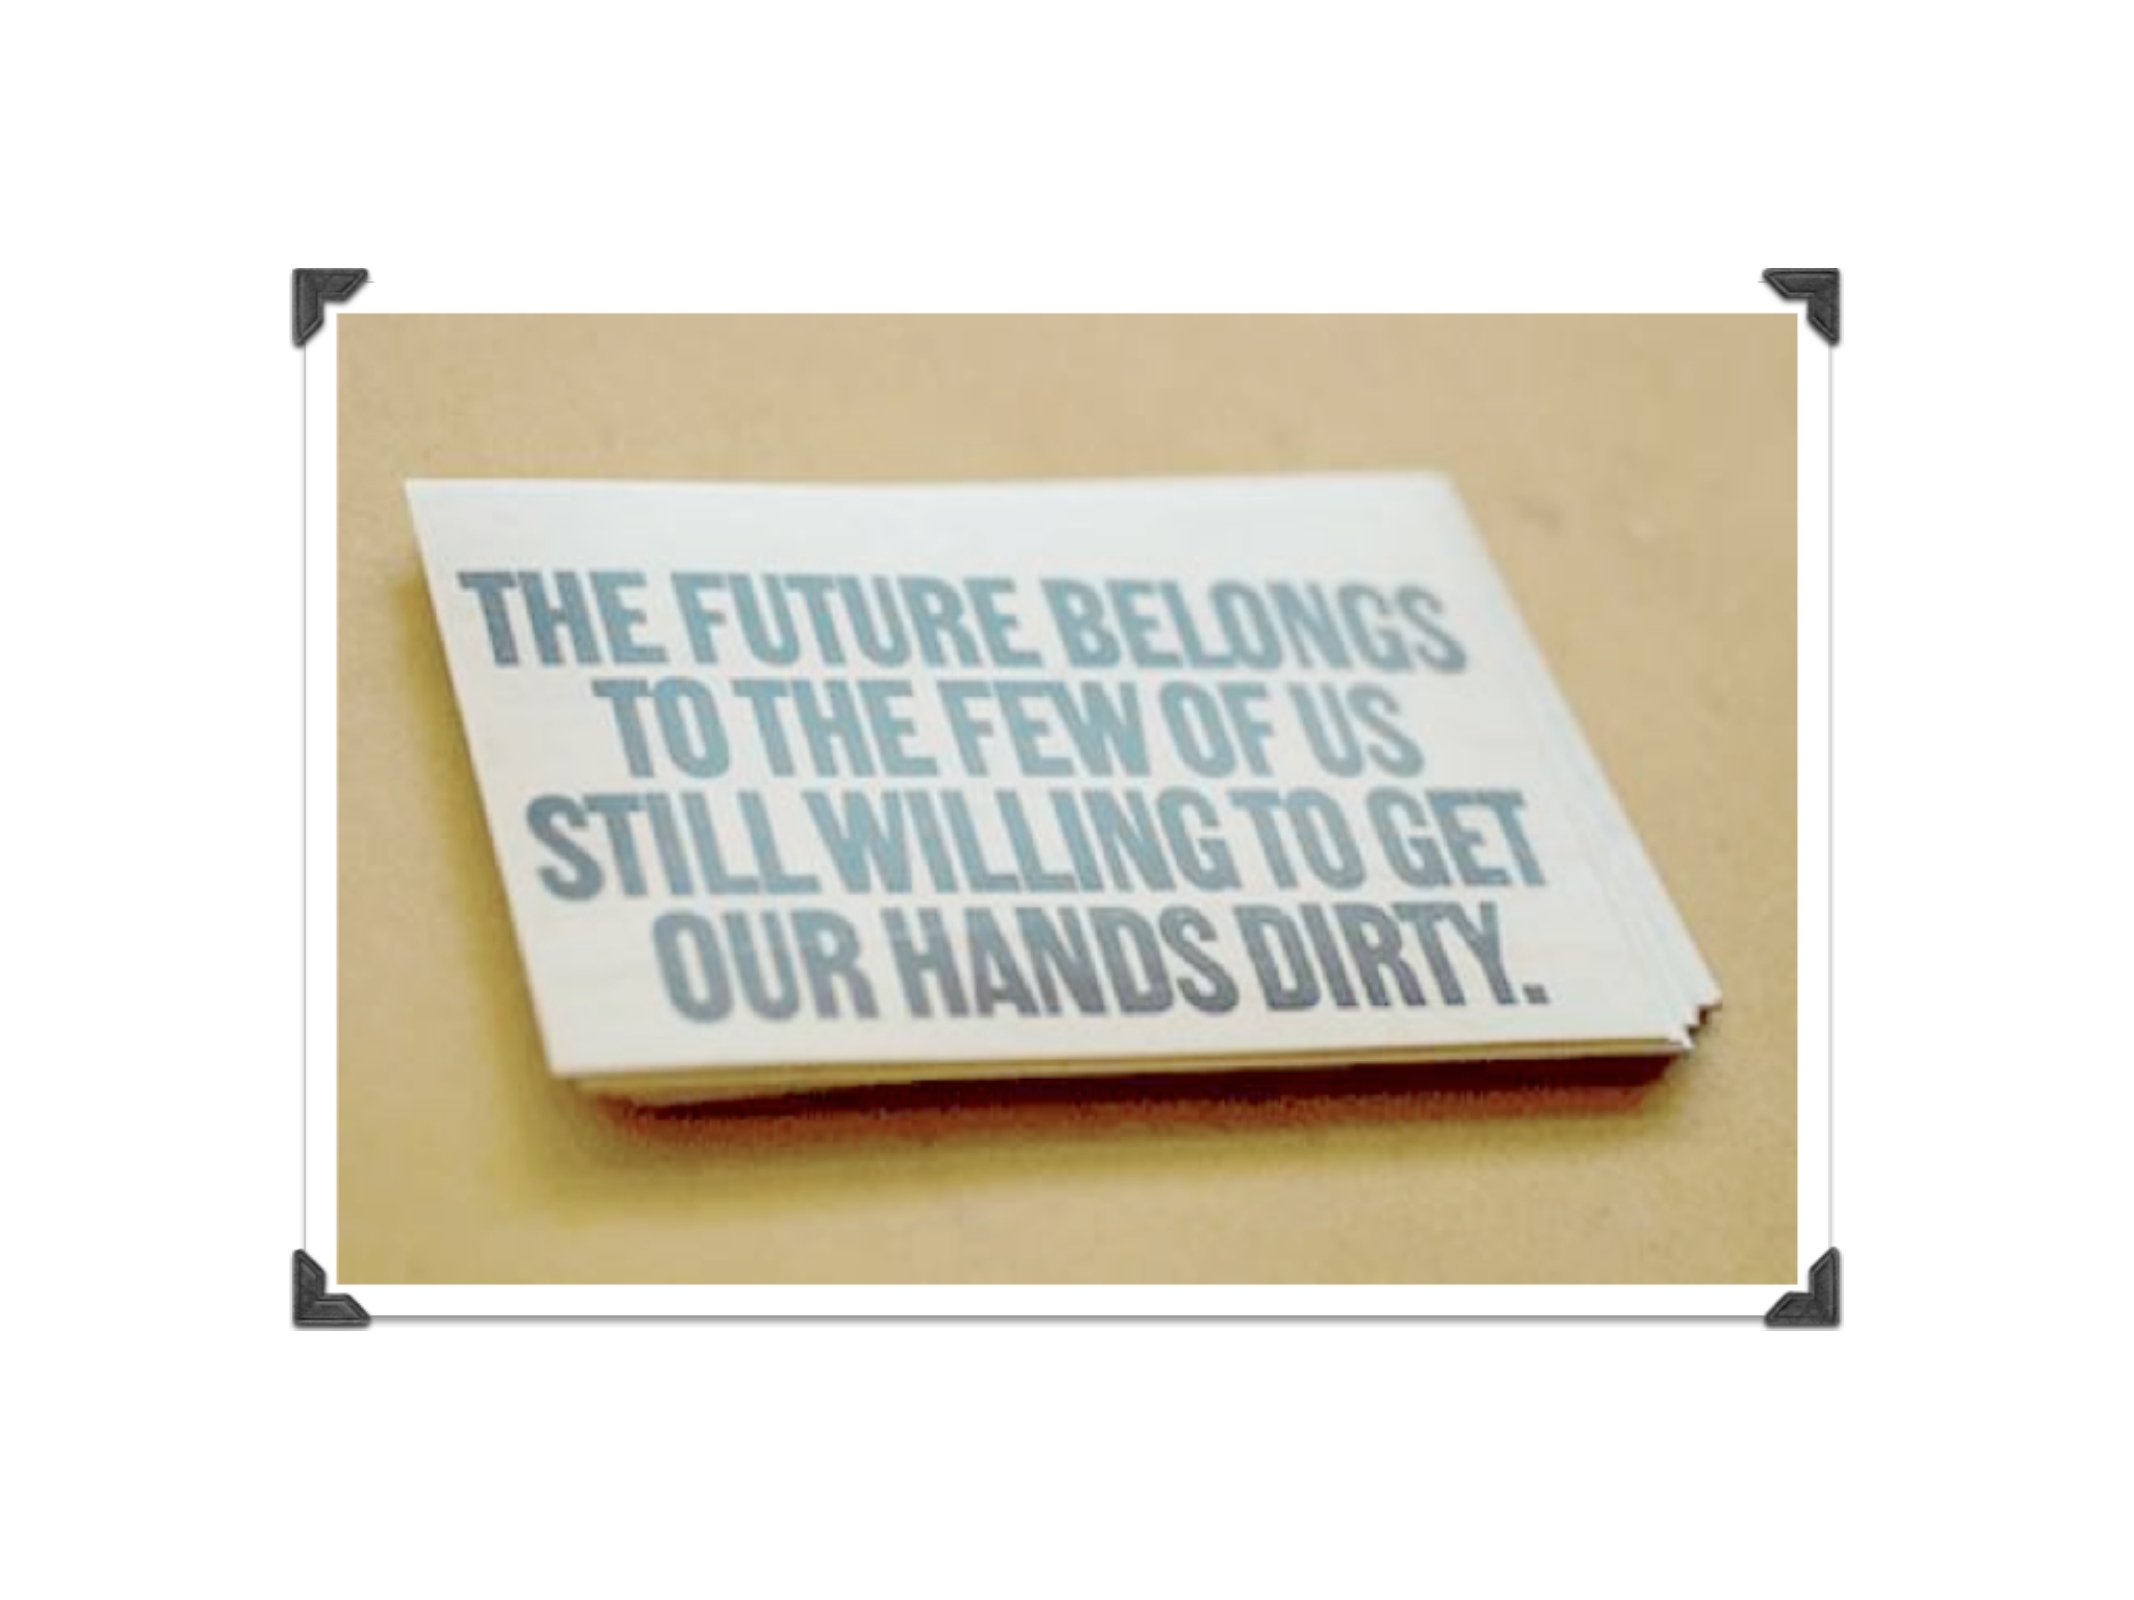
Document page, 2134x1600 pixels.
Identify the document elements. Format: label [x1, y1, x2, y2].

picture [289, 268, 1844, 1331]
